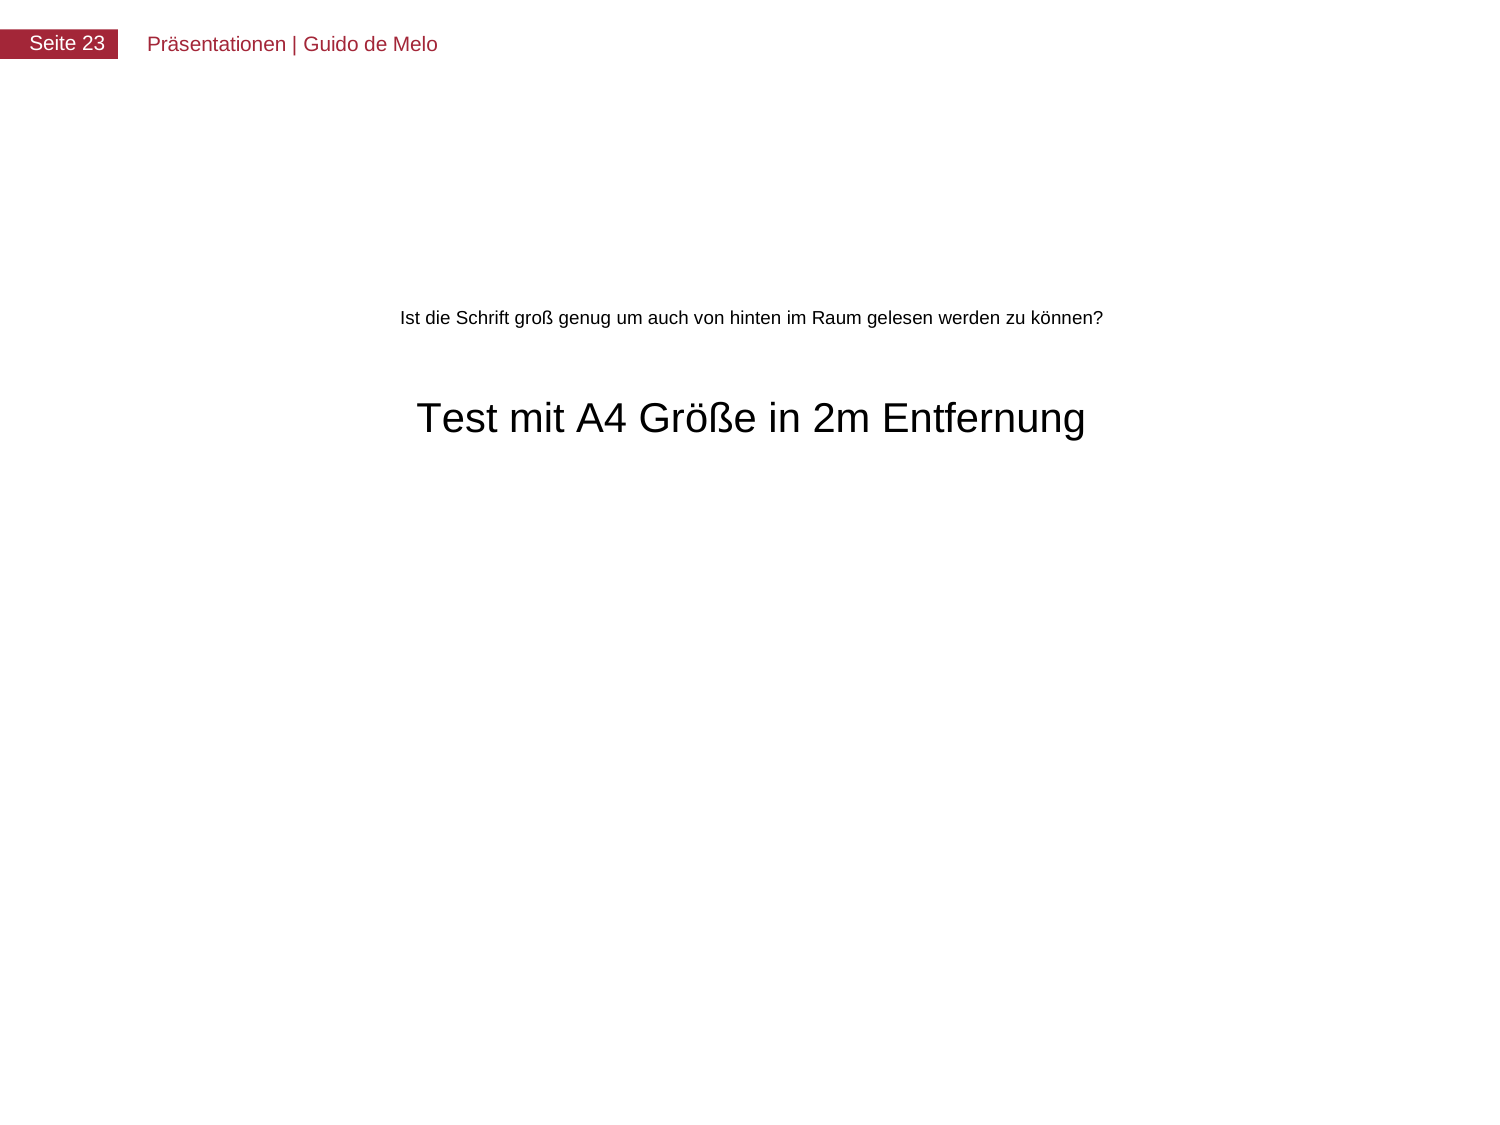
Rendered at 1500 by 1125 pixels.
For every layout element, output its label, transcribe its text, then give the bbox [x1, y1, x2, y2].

list Ist die Schrift groß genug um auch von hinten im Raum gelesen werden zu können? Test mit A4 Größe in 2m Entfernung [132, 287, 1371, 888]
